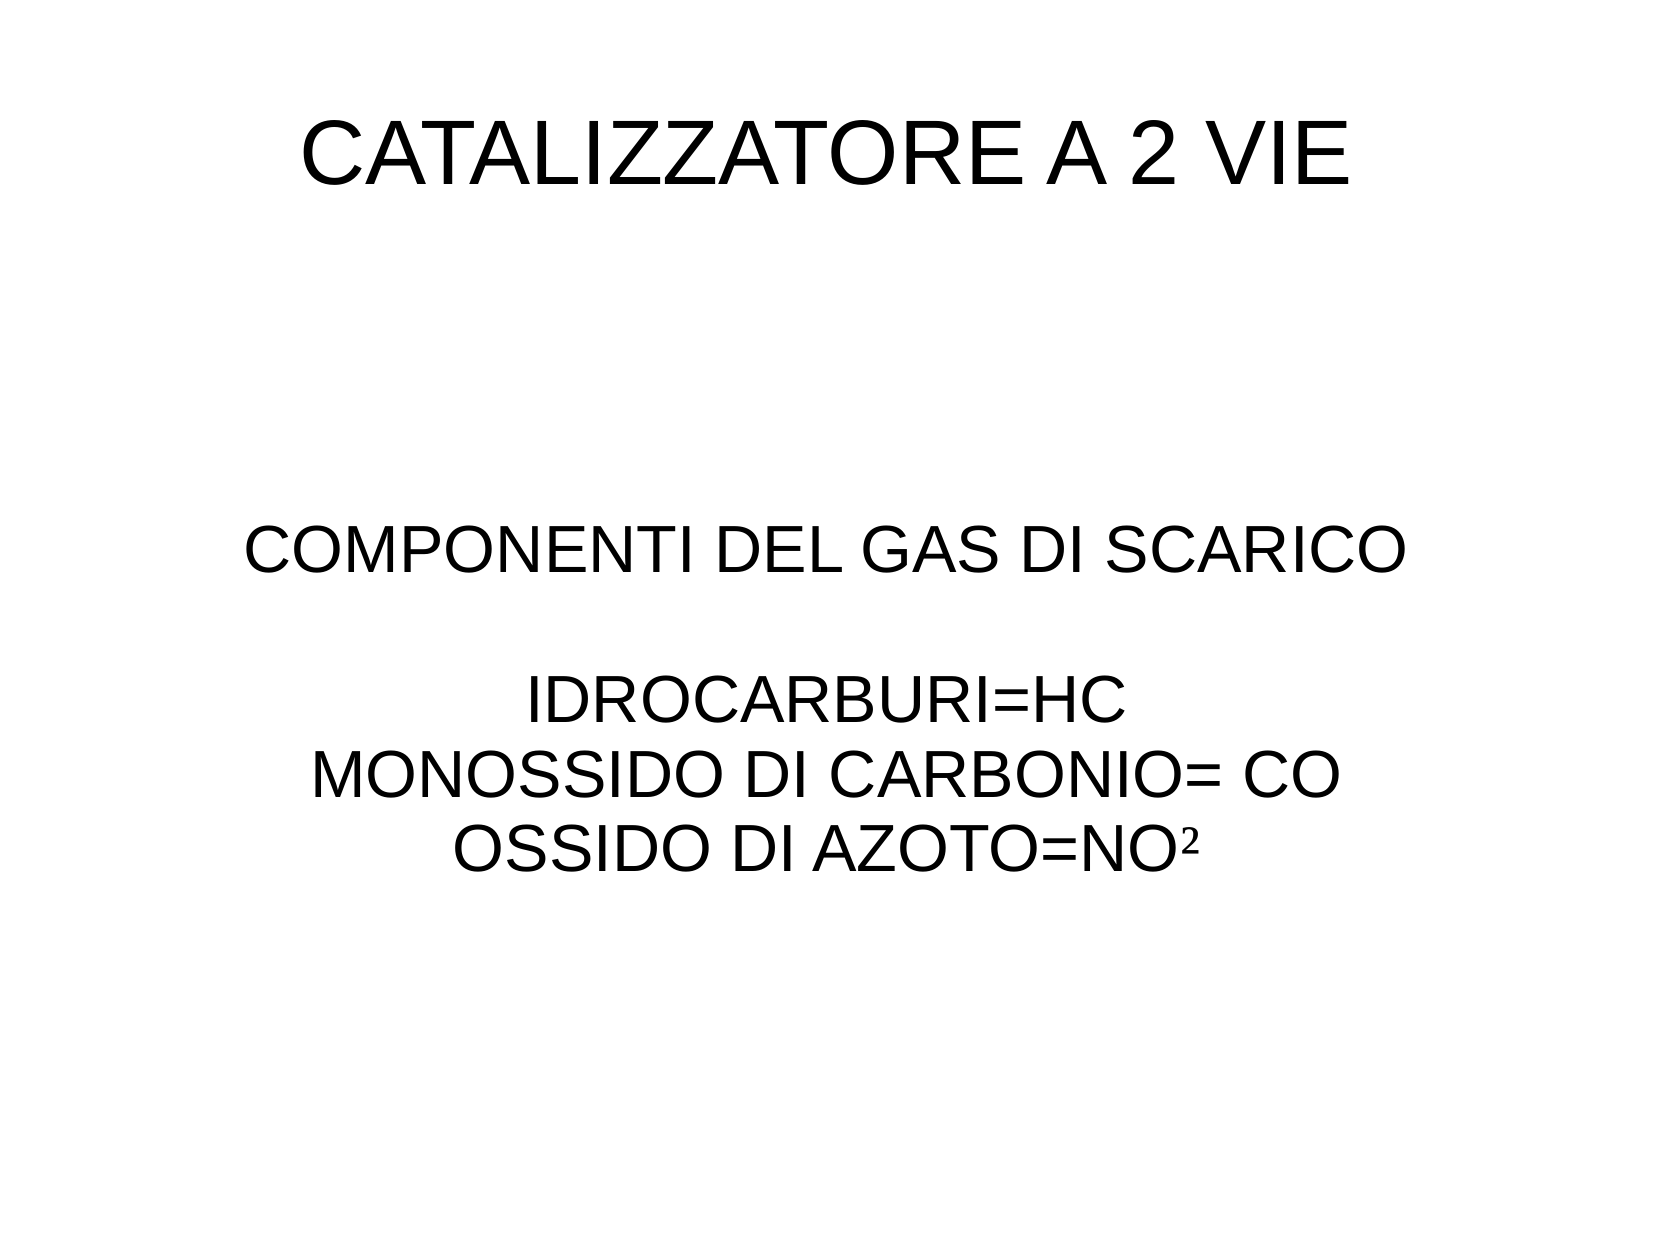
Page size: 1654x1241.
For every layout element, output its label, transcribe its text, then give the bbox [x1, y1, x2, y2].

subtitle COMPONENTI DEL GAS DI SCARICO IDROCARBURI=HC MONOSSIDO DI CARBONIO= CO OSSIDO DI AZOTO=NO² [82, 290, 1571, 1109]
title CATALIZZATORE A 2 VIE [82, 49, 1571, 257]
